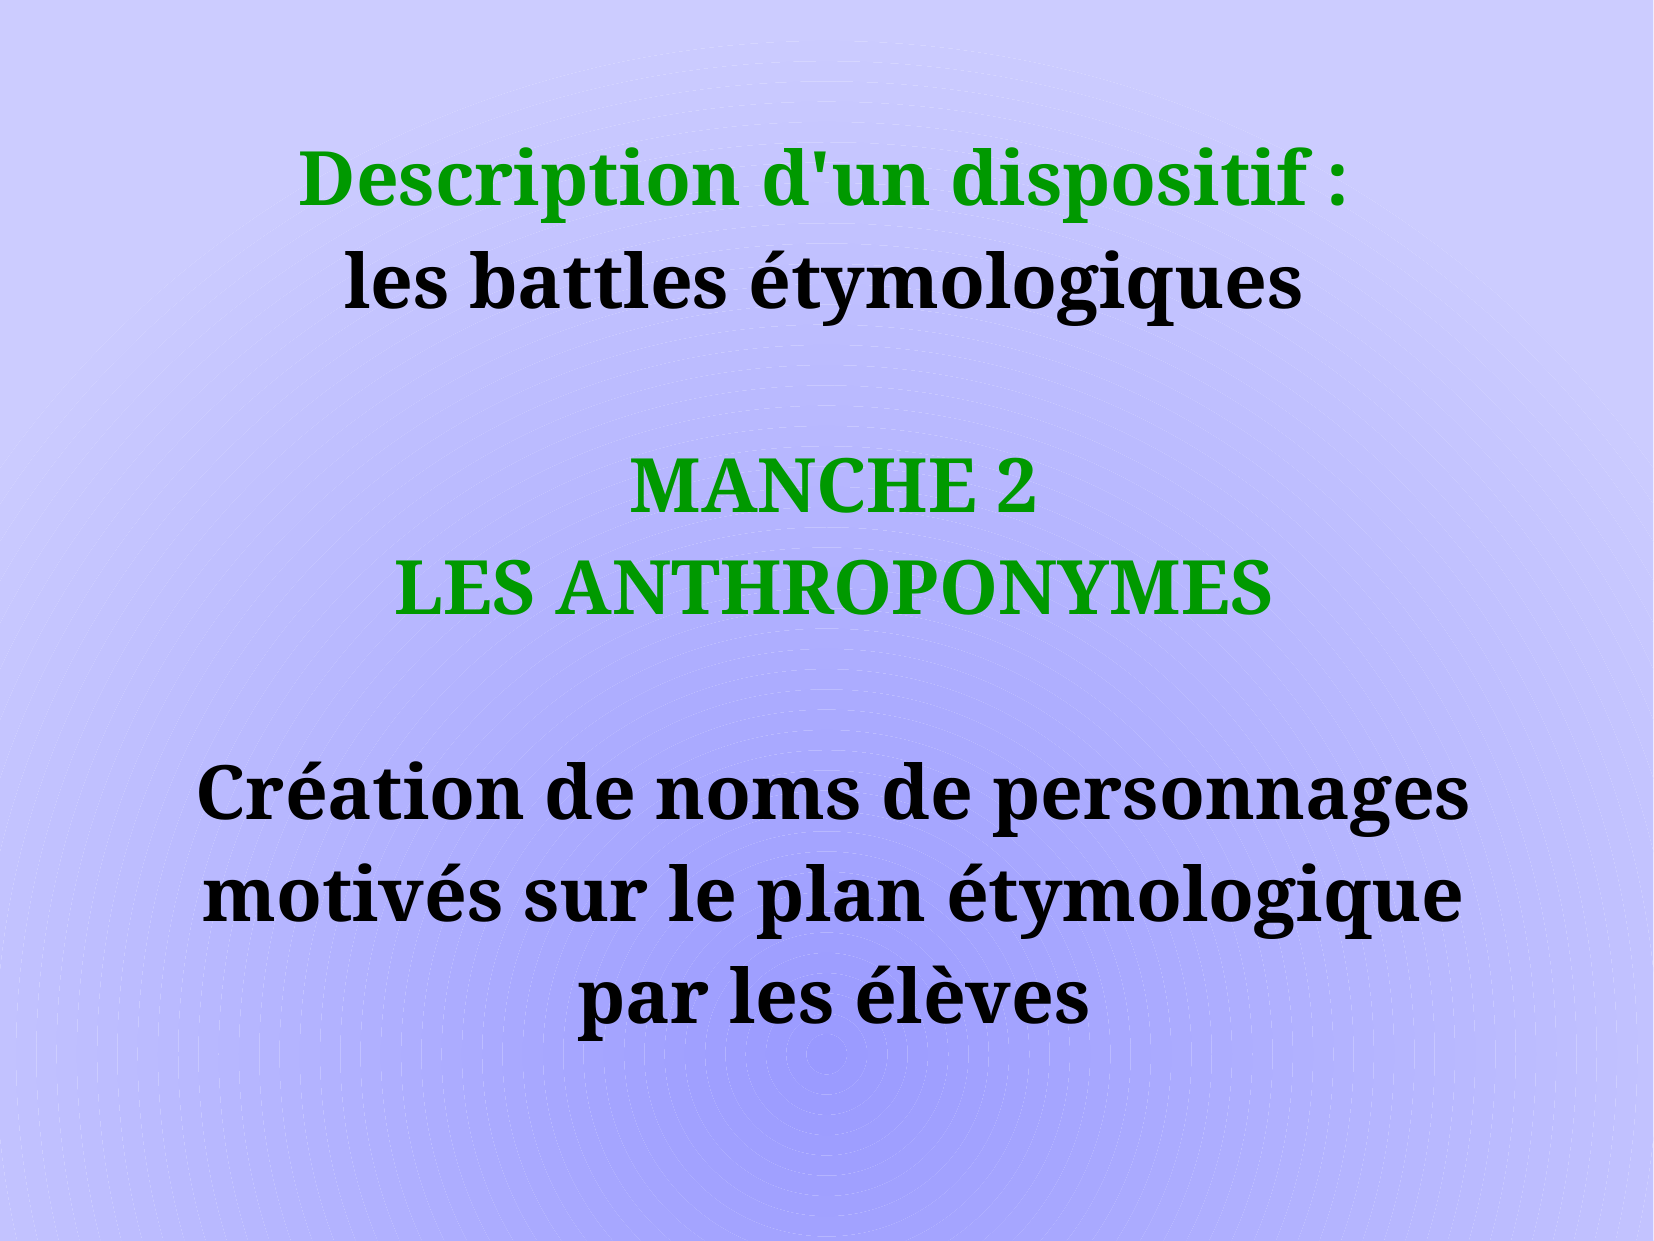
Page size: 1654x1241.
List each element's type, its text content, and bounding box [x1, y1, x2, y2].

text_box Description d'un dispositif : les battles étymologiques MANCHE 2 LES ANTHROPONYMES Création de noms de personnages motivés sur le plan étymologique par les élèves [162, 118, 1506, 1146]
